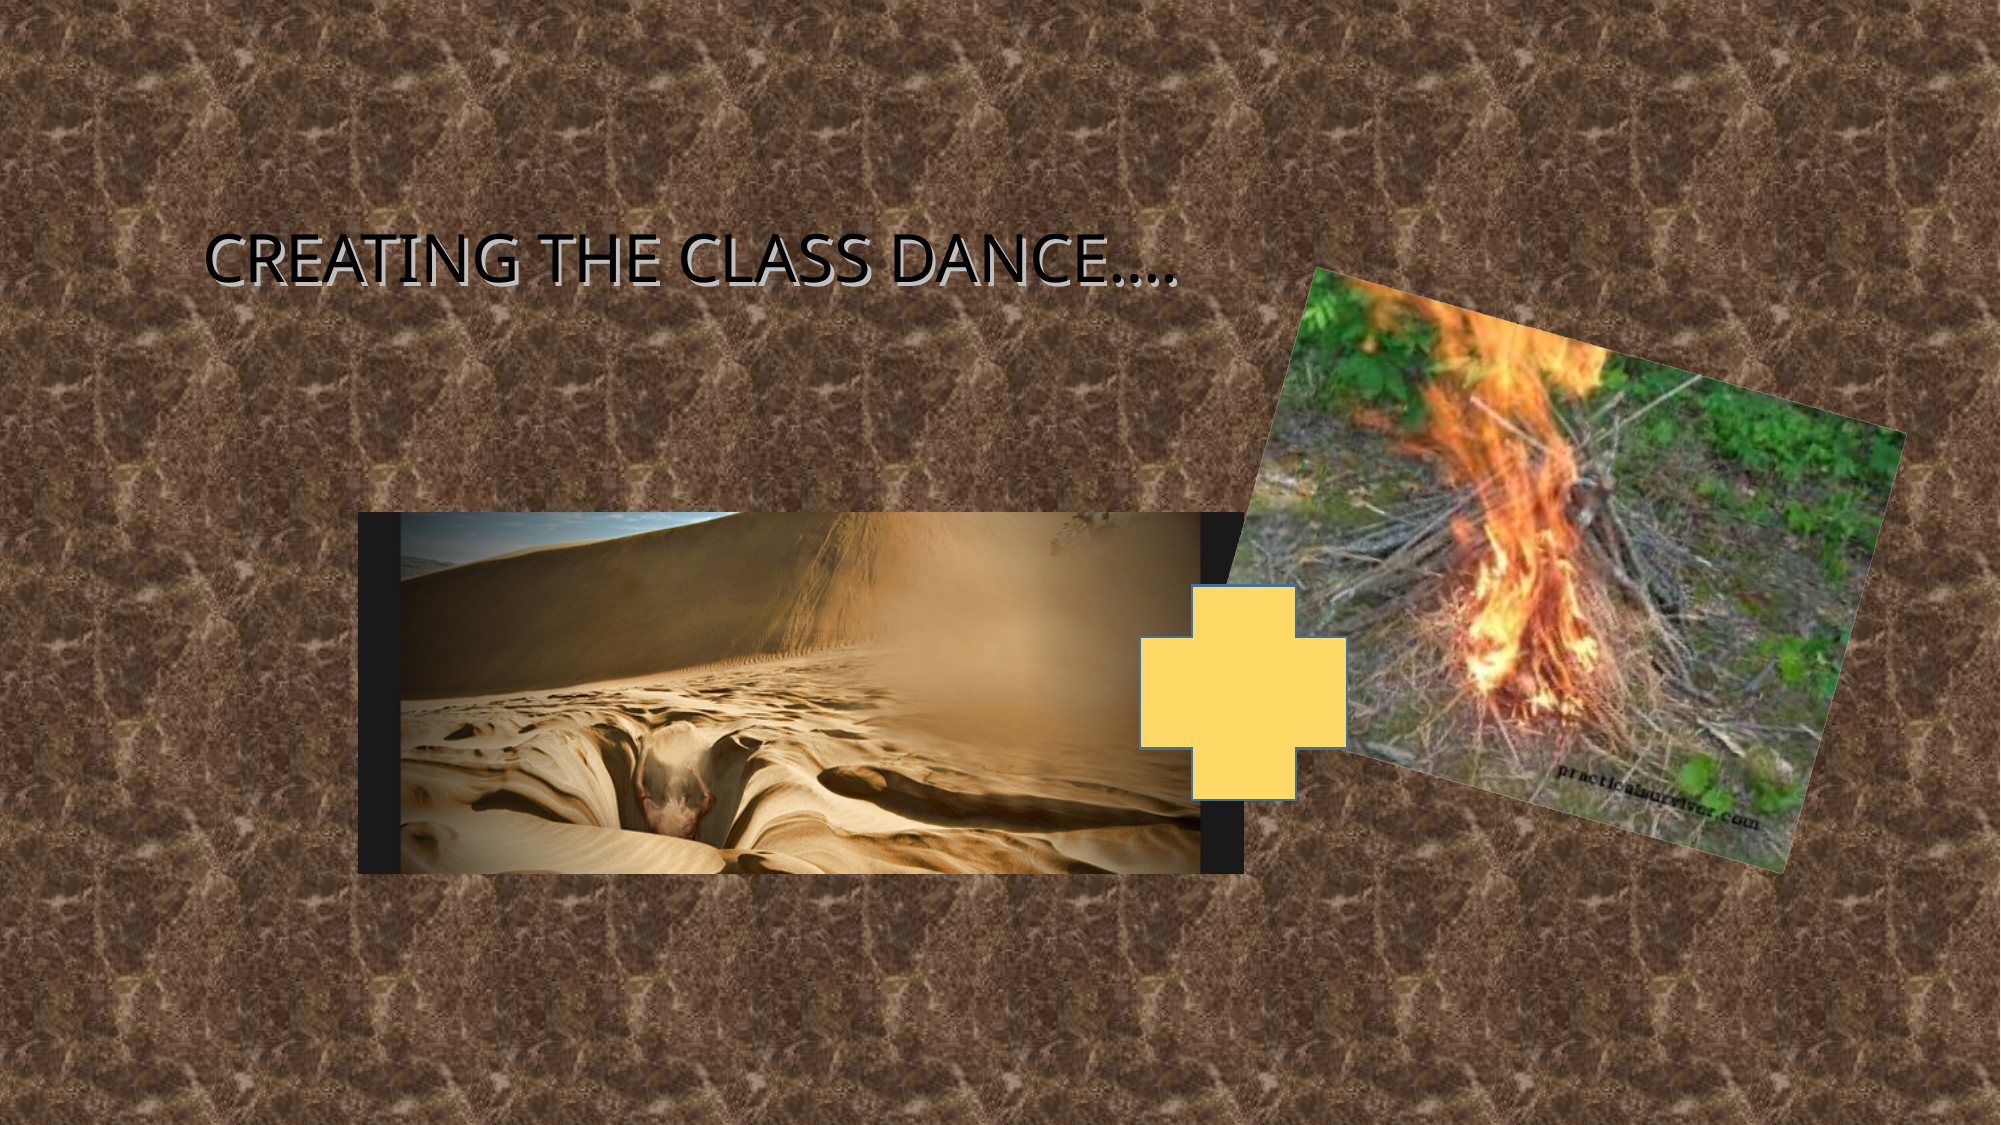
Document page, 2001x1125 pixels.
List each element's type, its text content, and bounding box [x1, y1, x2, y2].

text_box [1140, 585, 1348, 801]
picture [358, 266, 1907, 874]
title Creating the class dance…. [187, 99, 1813, 413]
